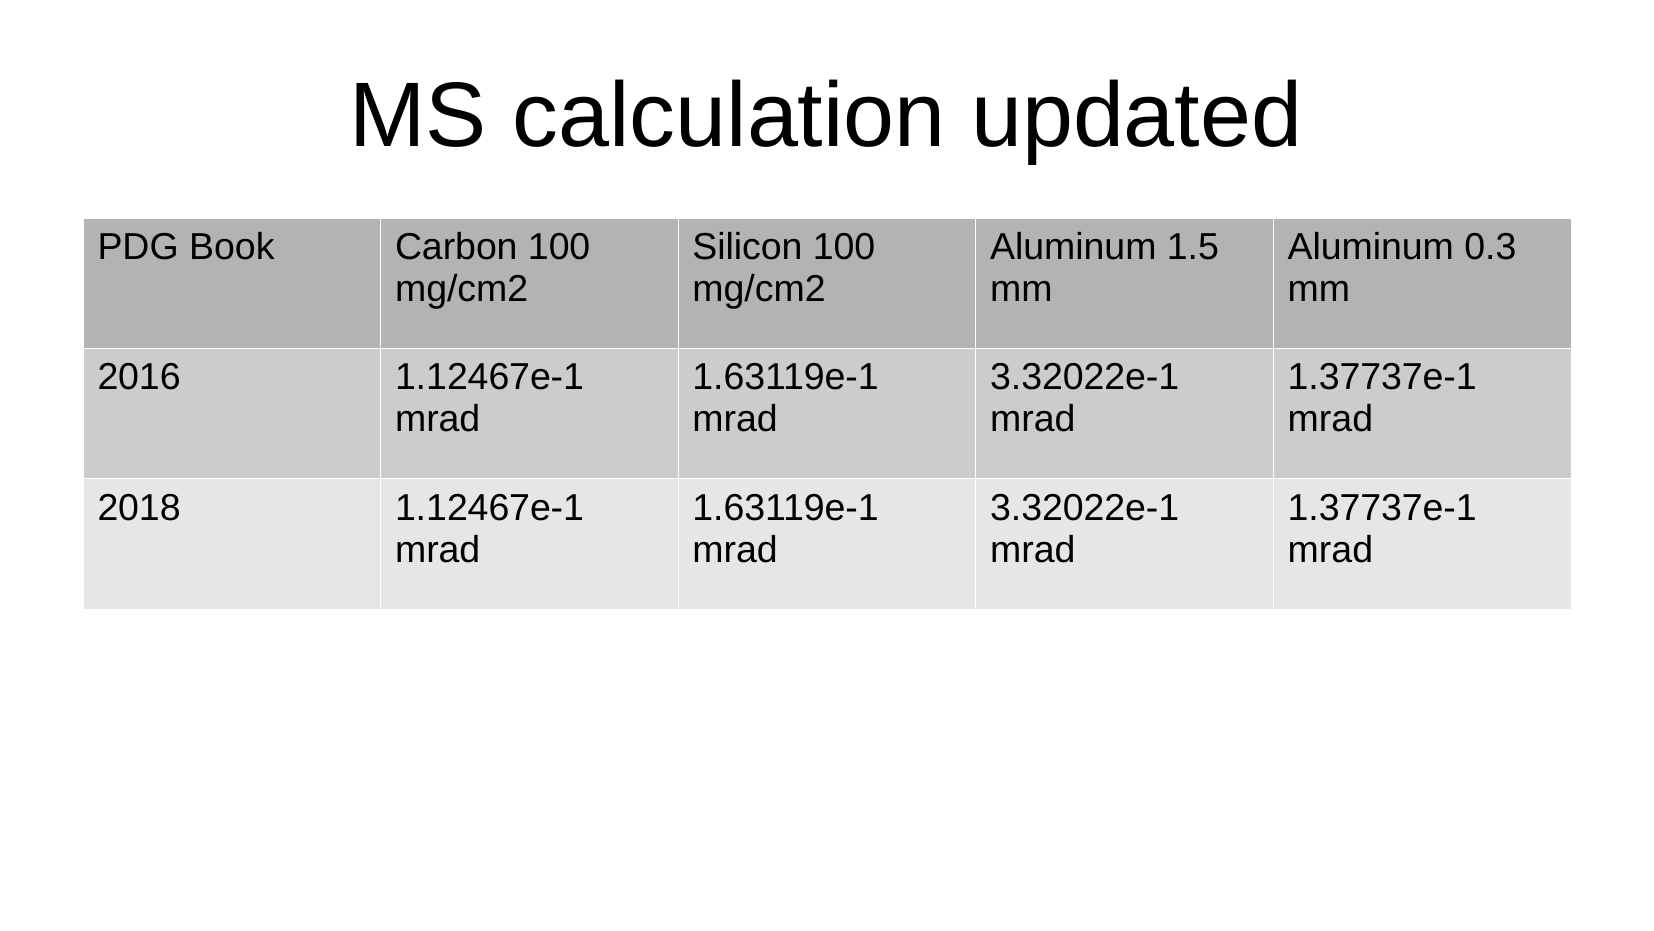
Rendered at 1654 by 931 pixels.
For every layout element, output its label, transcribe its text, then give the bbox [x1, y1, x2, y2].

table_cell 3.32022e-1 mrad [976, 479, 1273, 609]
table_cell 2018 [84, 479, 380, 609]
table_header Aluminum 0.3 mm [1274, 219, 1571, 348]
table_cell 1.37737e-1 mrad [1274, 479, 1571, 609]
table_cell 1.63119e-1 mrad [679, 479, 975, 609]
table_cell 2016 [84, 349, 380, 478]
table_header Aluminum 1.5 mm [976, 219, 1273, 348]
table_header Silicon 100 mg/cm2 [679, 219, 975, 348]
table_cell 1.63119e-1 mrad [679, 349, 975, 478]
table_cell 1.37737e-1 mrad [1274, 349, 1571, 478]
title MS calculation updated [82, 37, 1571, 193]
table_header Carbon 100 mg/cm2 [381, 219, 678, 348]
table_cell 1.12467e-1 mrad [381, 479, 678, 609]
table_cell 1.12467e-1 mrad [381, 349, 678, 478]
table_header PDG Book [84, 219, 380, 348]
table_cell 3.32022e-1 mrad [976, 349, 1273, 478]
